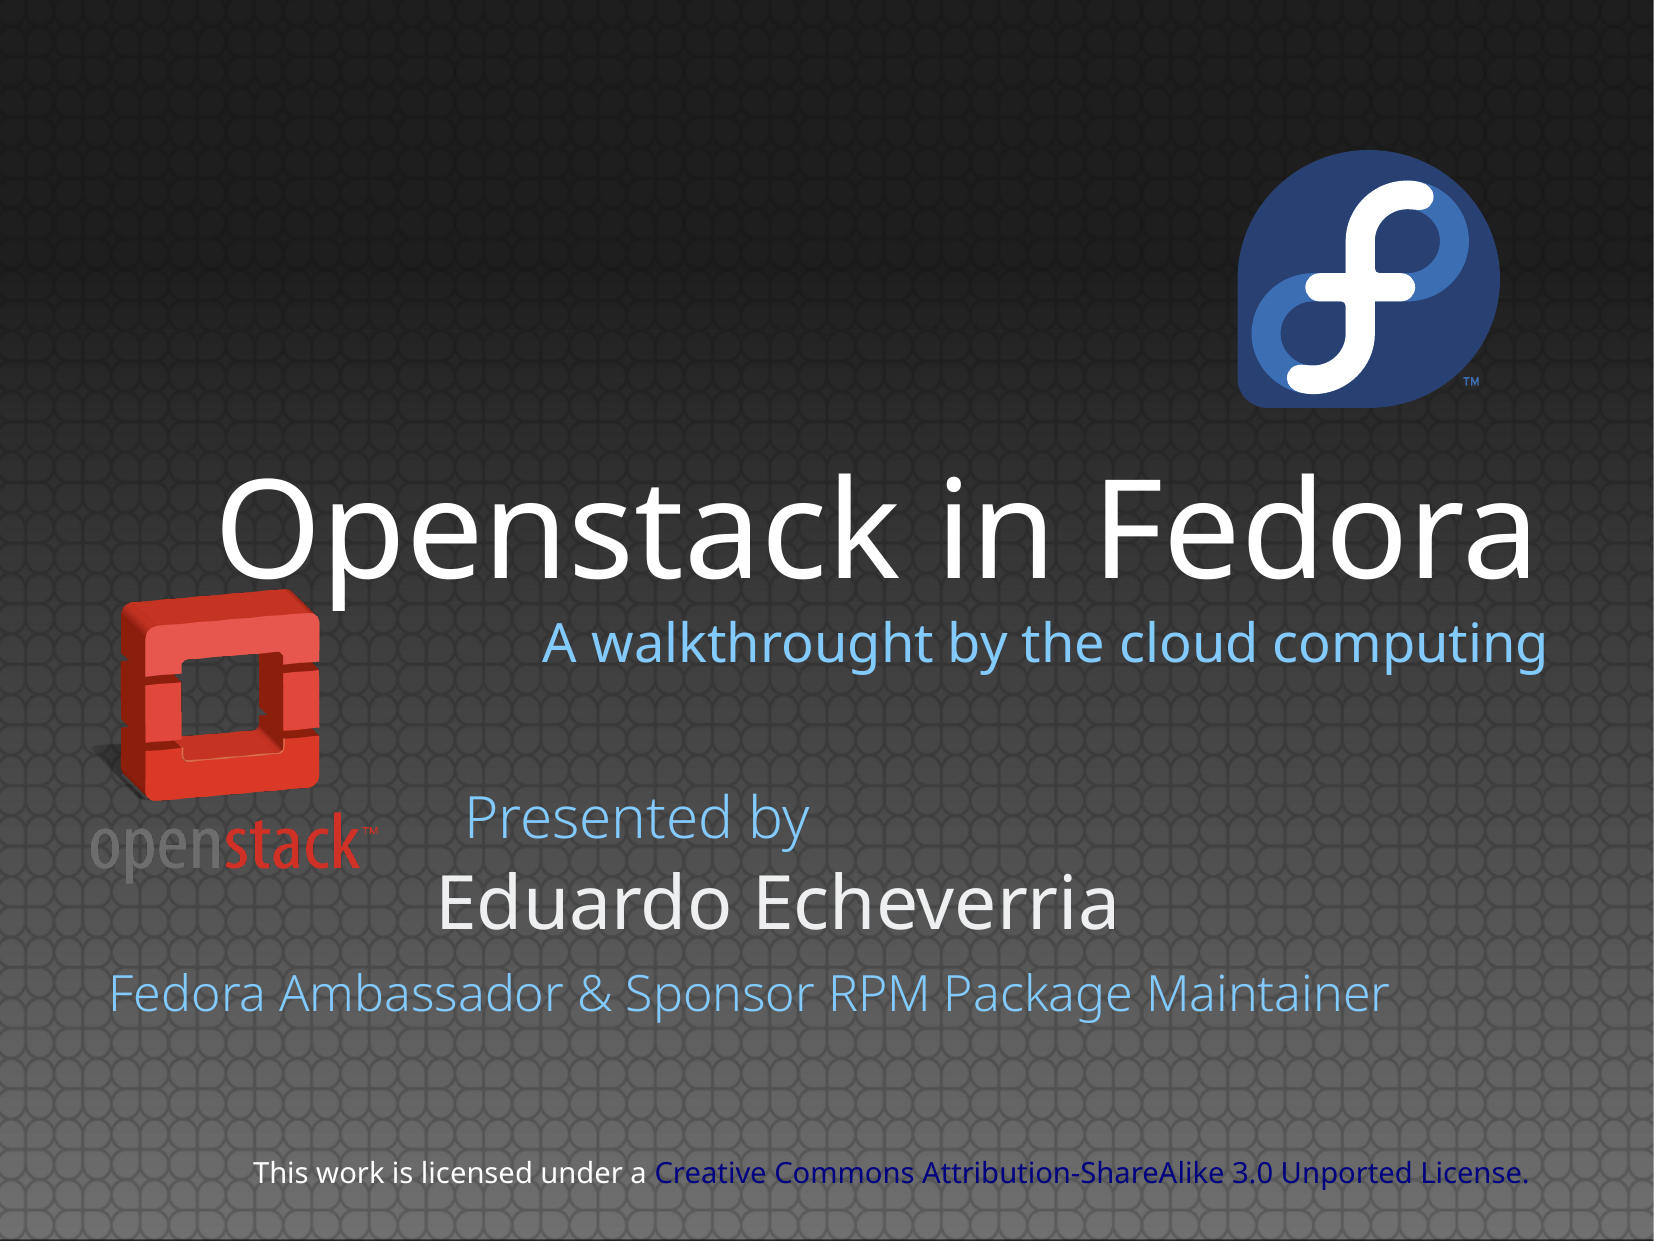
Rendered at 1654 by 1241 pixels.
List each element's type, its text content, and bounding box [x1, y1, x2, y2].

text_box Eduardo Echeverria [420, 842, 1186, 945]
text_box Openstack in Fedora [112, 423, 1556, 599]
subtitle A walkthrought by the cloud computing [395, 603, 1550, 679]
text_box Fedora Ambassador & Sponsor RPM Package Maintainer [93, 950, 1524, 1024]
picture [0, 0, 1654, 1241]
text_box This work is licensed under a Creative Commons Attribution-ShareAlike 3.0 Unported License. [142, 1144, 1546, 1229]
text_box Presented by [449, 769, 860, 852]
